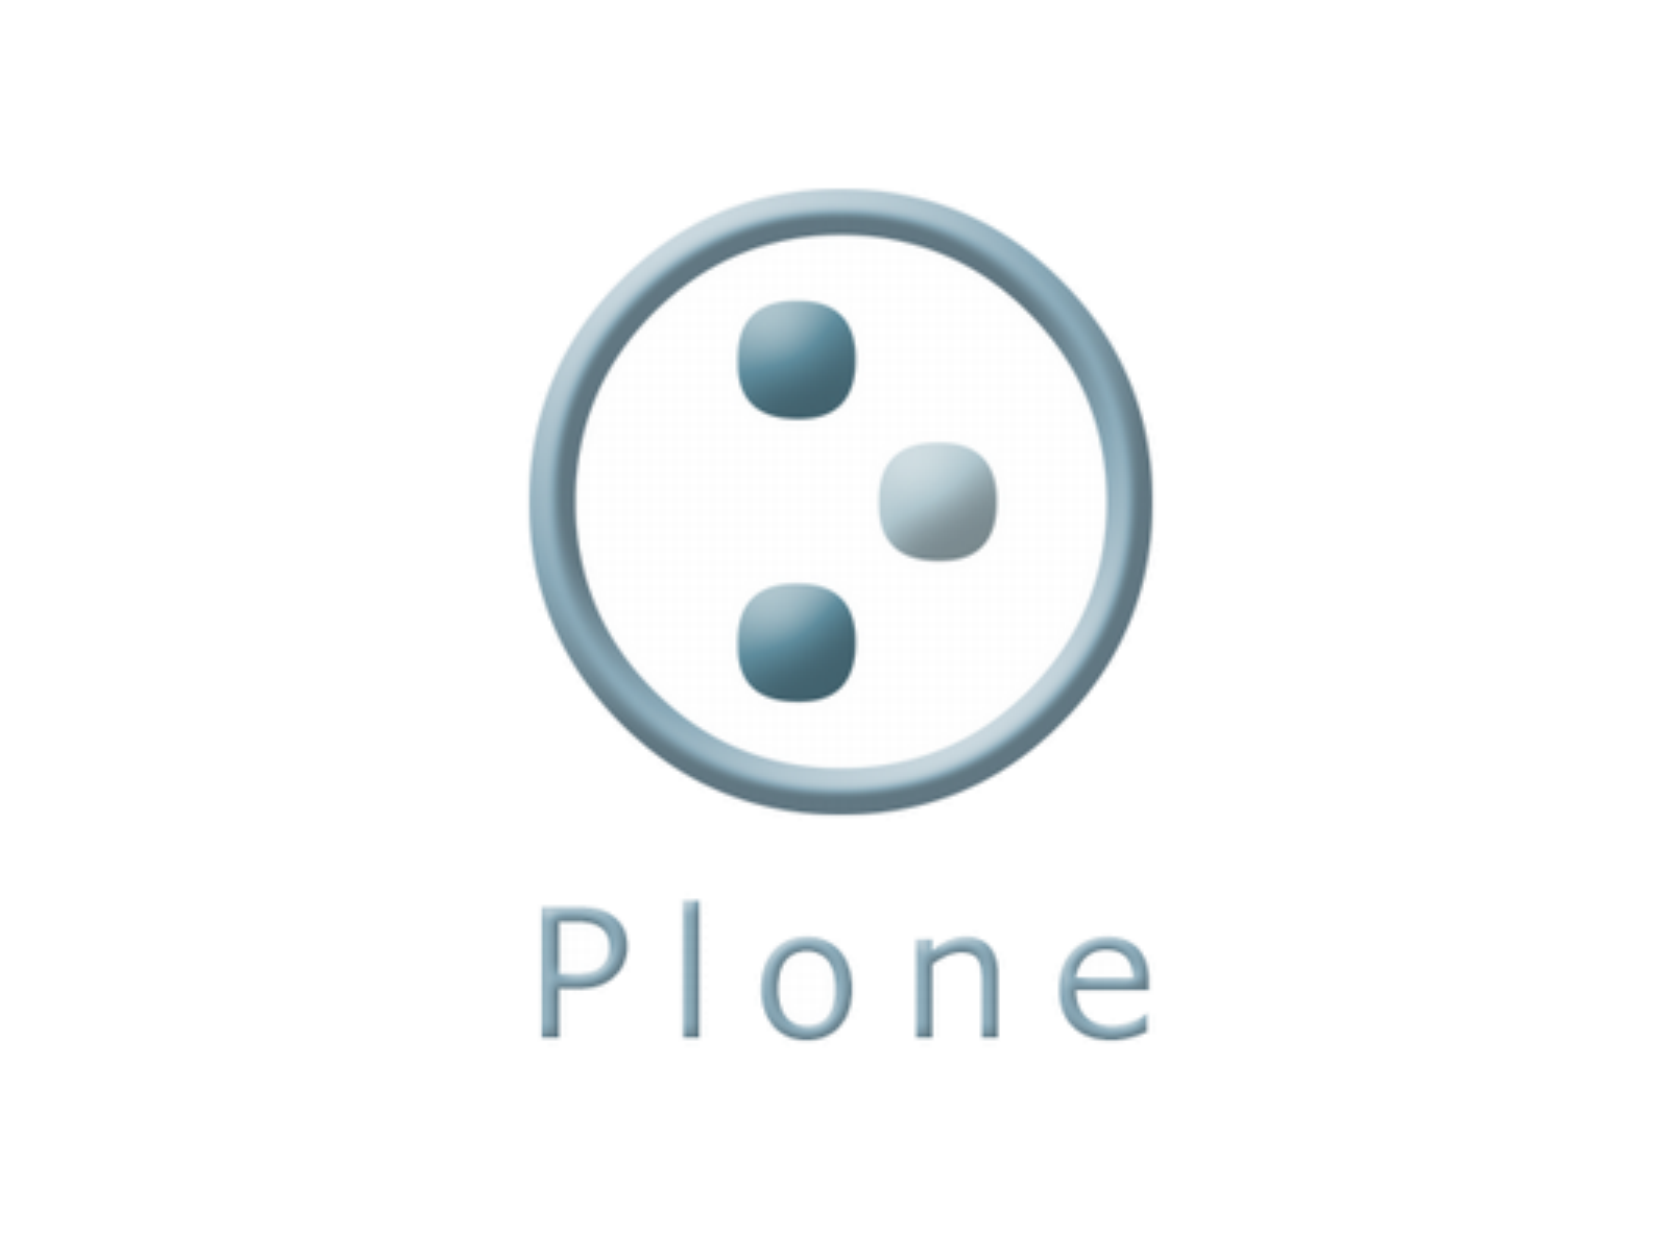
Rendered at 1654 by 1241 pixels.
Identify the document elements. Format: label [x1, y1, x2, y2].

picture [374, 149, 1313, 1088]
